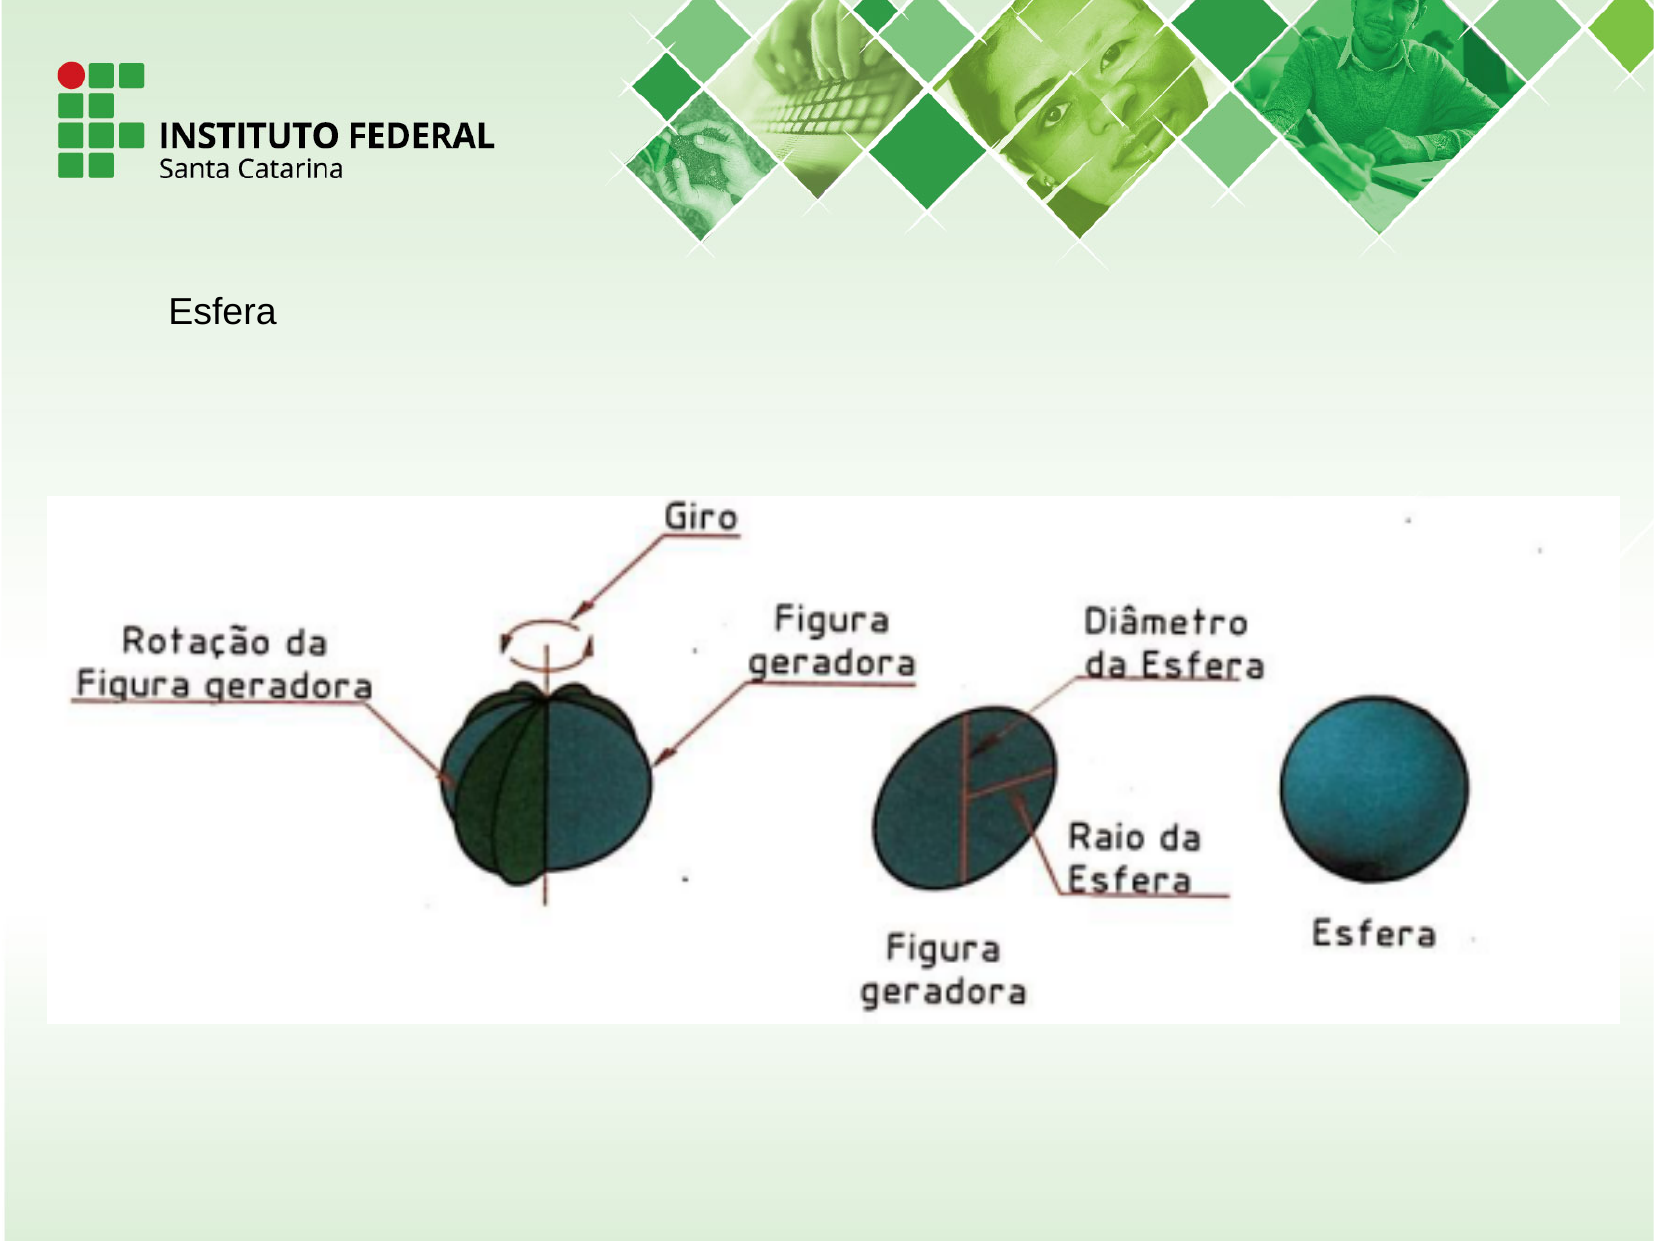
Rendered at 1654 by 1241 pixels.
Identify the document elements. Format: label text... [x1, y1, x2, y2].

text_box Esfera [153, 283, 886, 341]
picture [1, 0, 1654, 1241]
